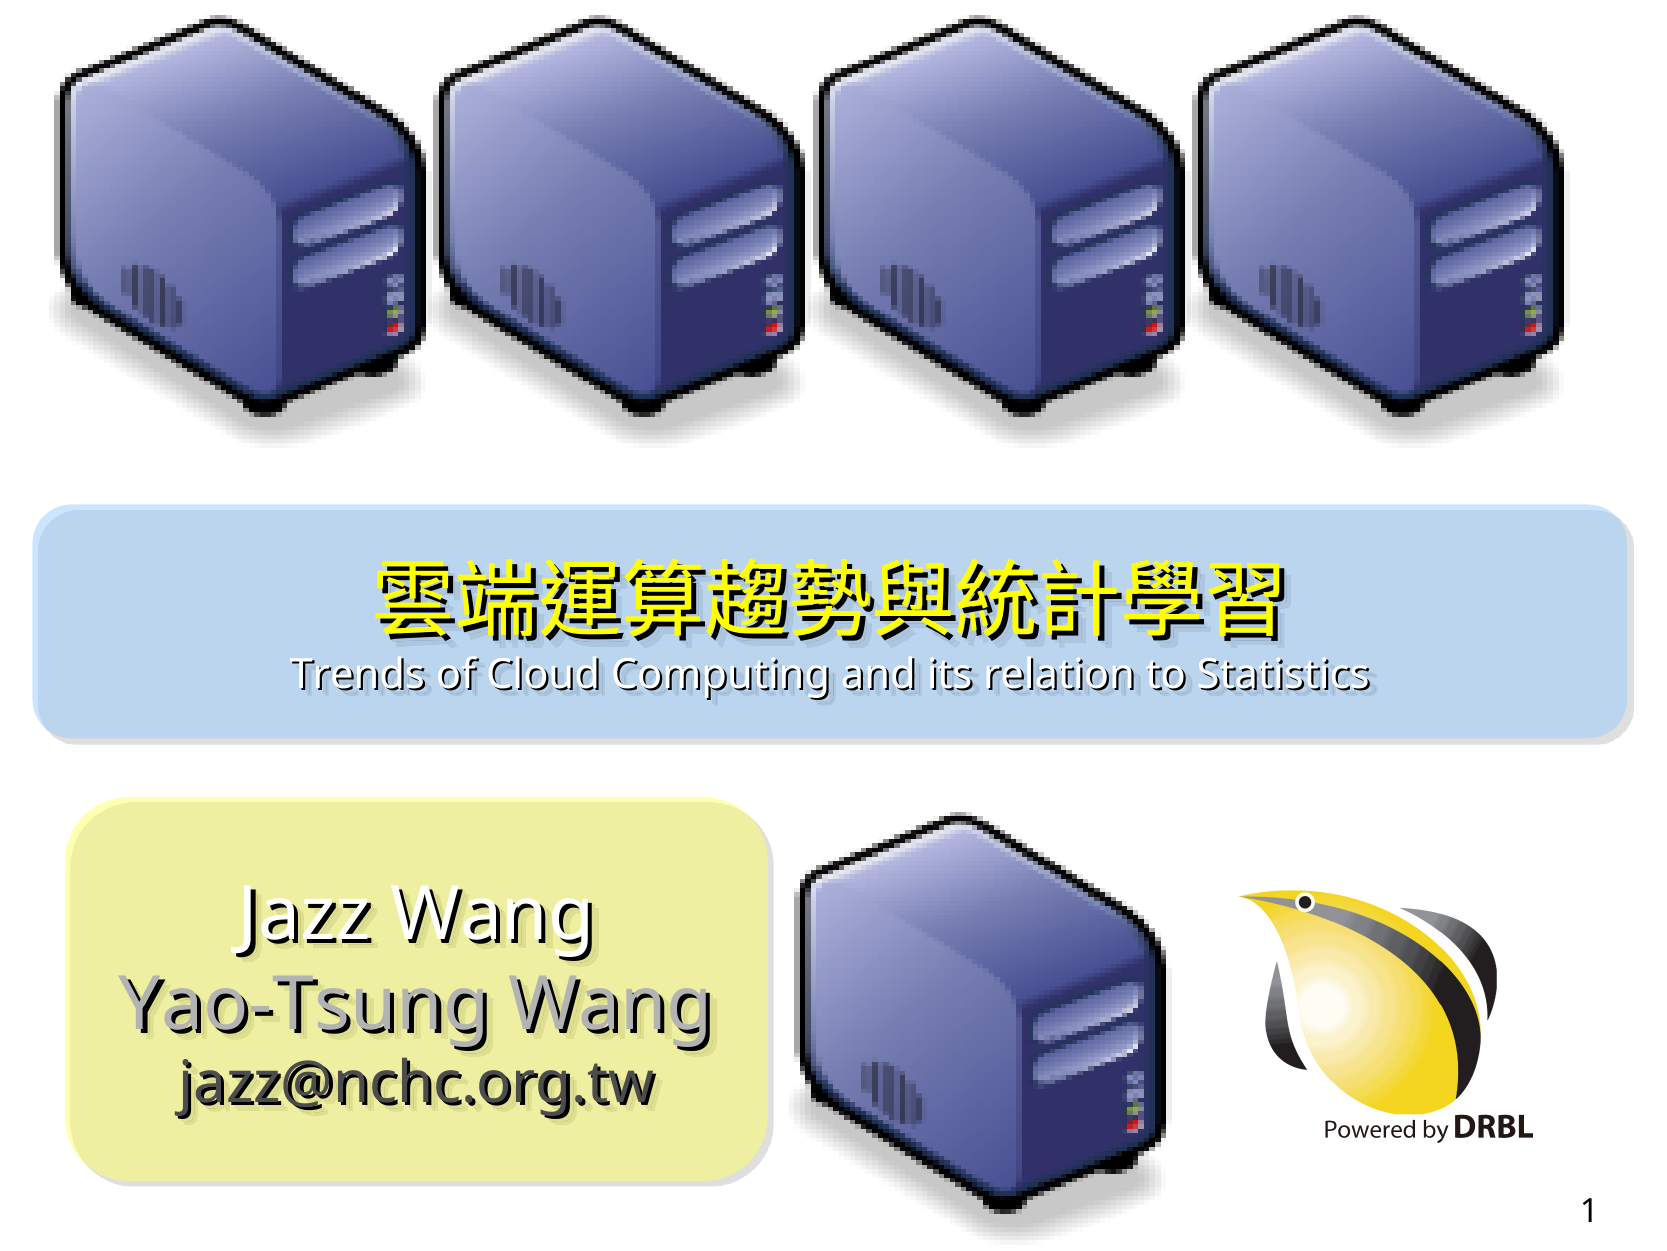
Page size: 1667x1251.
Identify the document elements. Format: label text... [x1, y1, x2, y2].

text_box 雲端運算趨勢與統計學習 Trends of Cloud Computing and its relation to Statistics [32, 504, 1628, 739]
picture [27, 2, 1609, 502]
picture [1224, 874, 1548, 1152]
text_box Jazz Wang Yao-Tsung Wang jazz@nchc.org.tw [64, 797, 767, 1182]
picture [767, 800, 1211, 1249]
